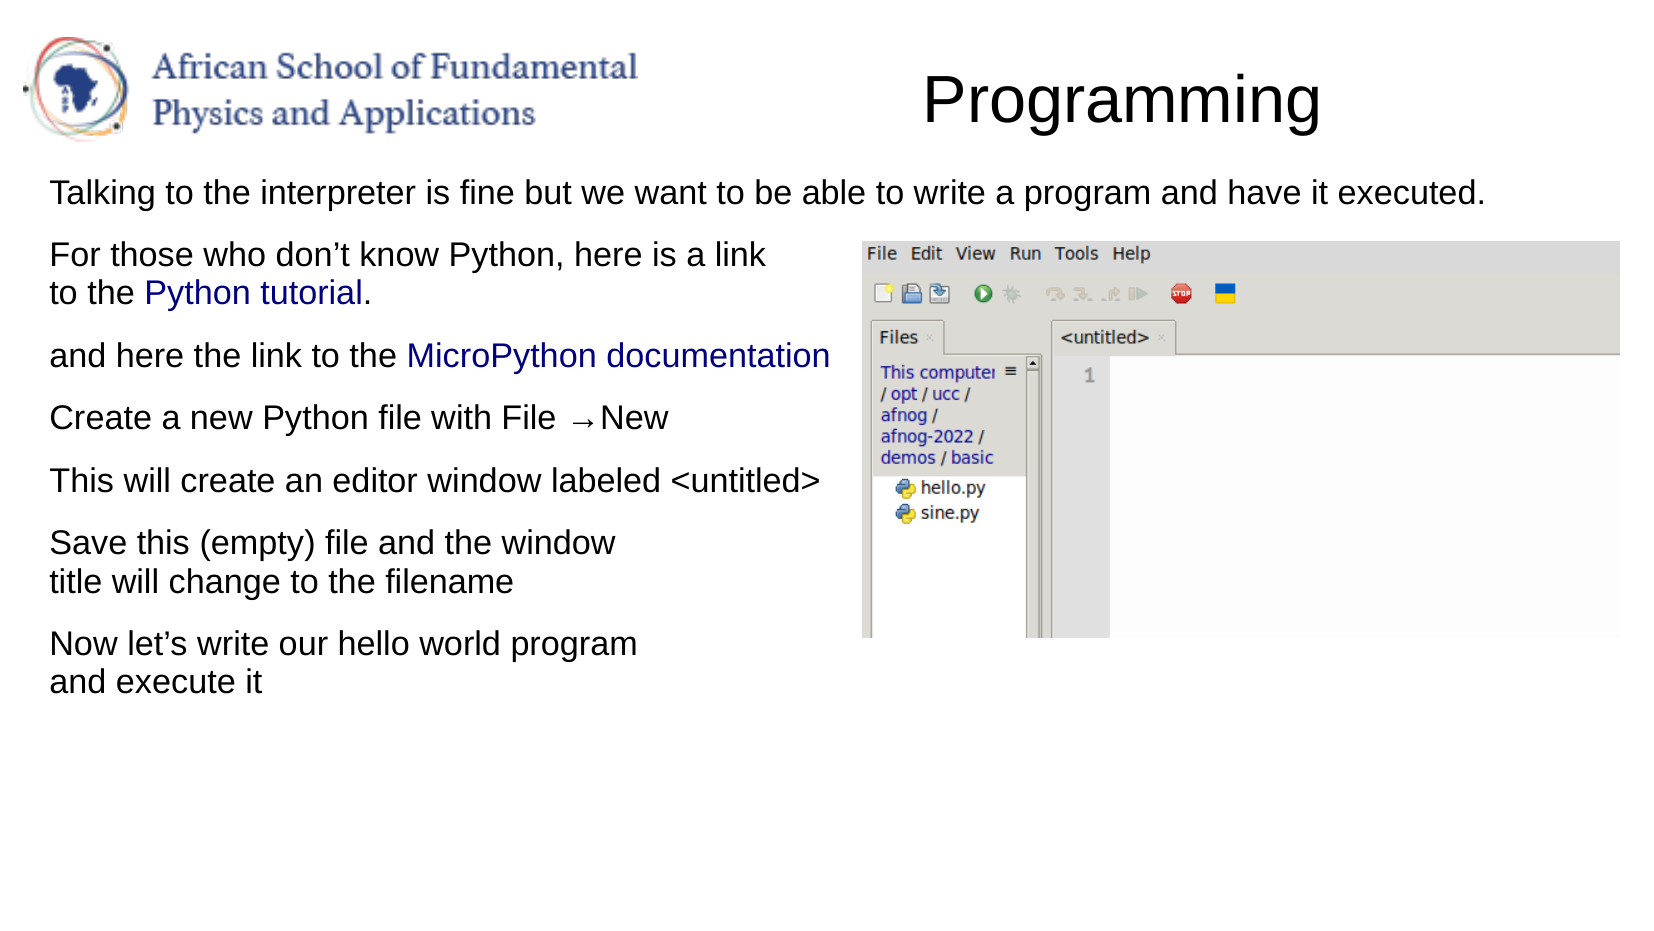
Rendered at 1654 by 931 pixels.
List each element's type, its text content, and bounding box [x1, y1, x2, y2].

list Talking to the interpreter is fine but we want to be able to write a program and have it executed. For those who don’t know Python, here is a link to the Python tutorial. and here the link to the MicroPython documentation Create a new Python file with File →New This will create an editor window labeled <untitled> Save this (empty) file and the window title will change to the filename Now let’s write our hello world program and execute it [49, 173, 1538, 713]
picture [23, 37, 635, 142]
picture [862, 241, 1620, 638]
title Programming [635, 21, 1610, 177]
